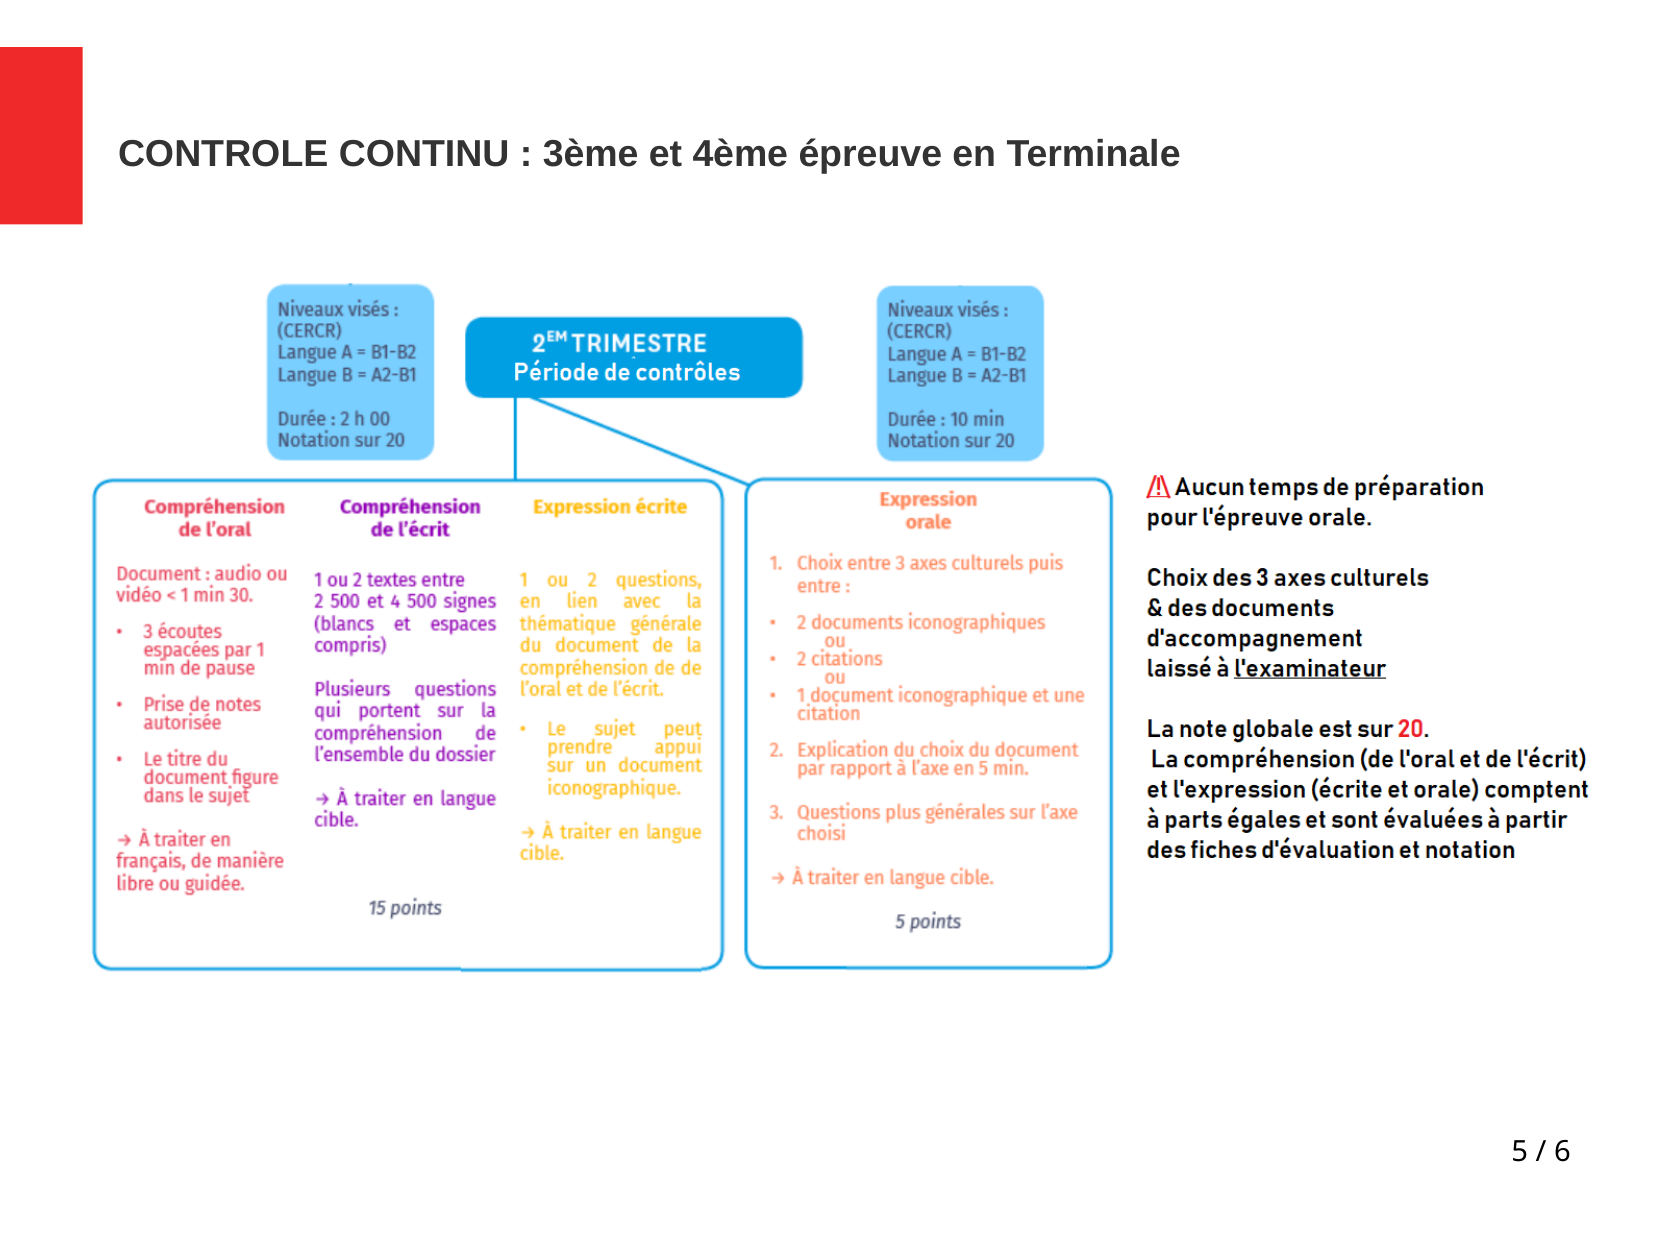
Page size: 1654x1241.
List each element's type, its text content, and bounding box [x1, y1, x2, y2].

title CONTROLE CONTINU : 3ème et 4ème épreuve en Terminale [118, 49, 1571, 257]
picture [65, 273, 1608, 980]
